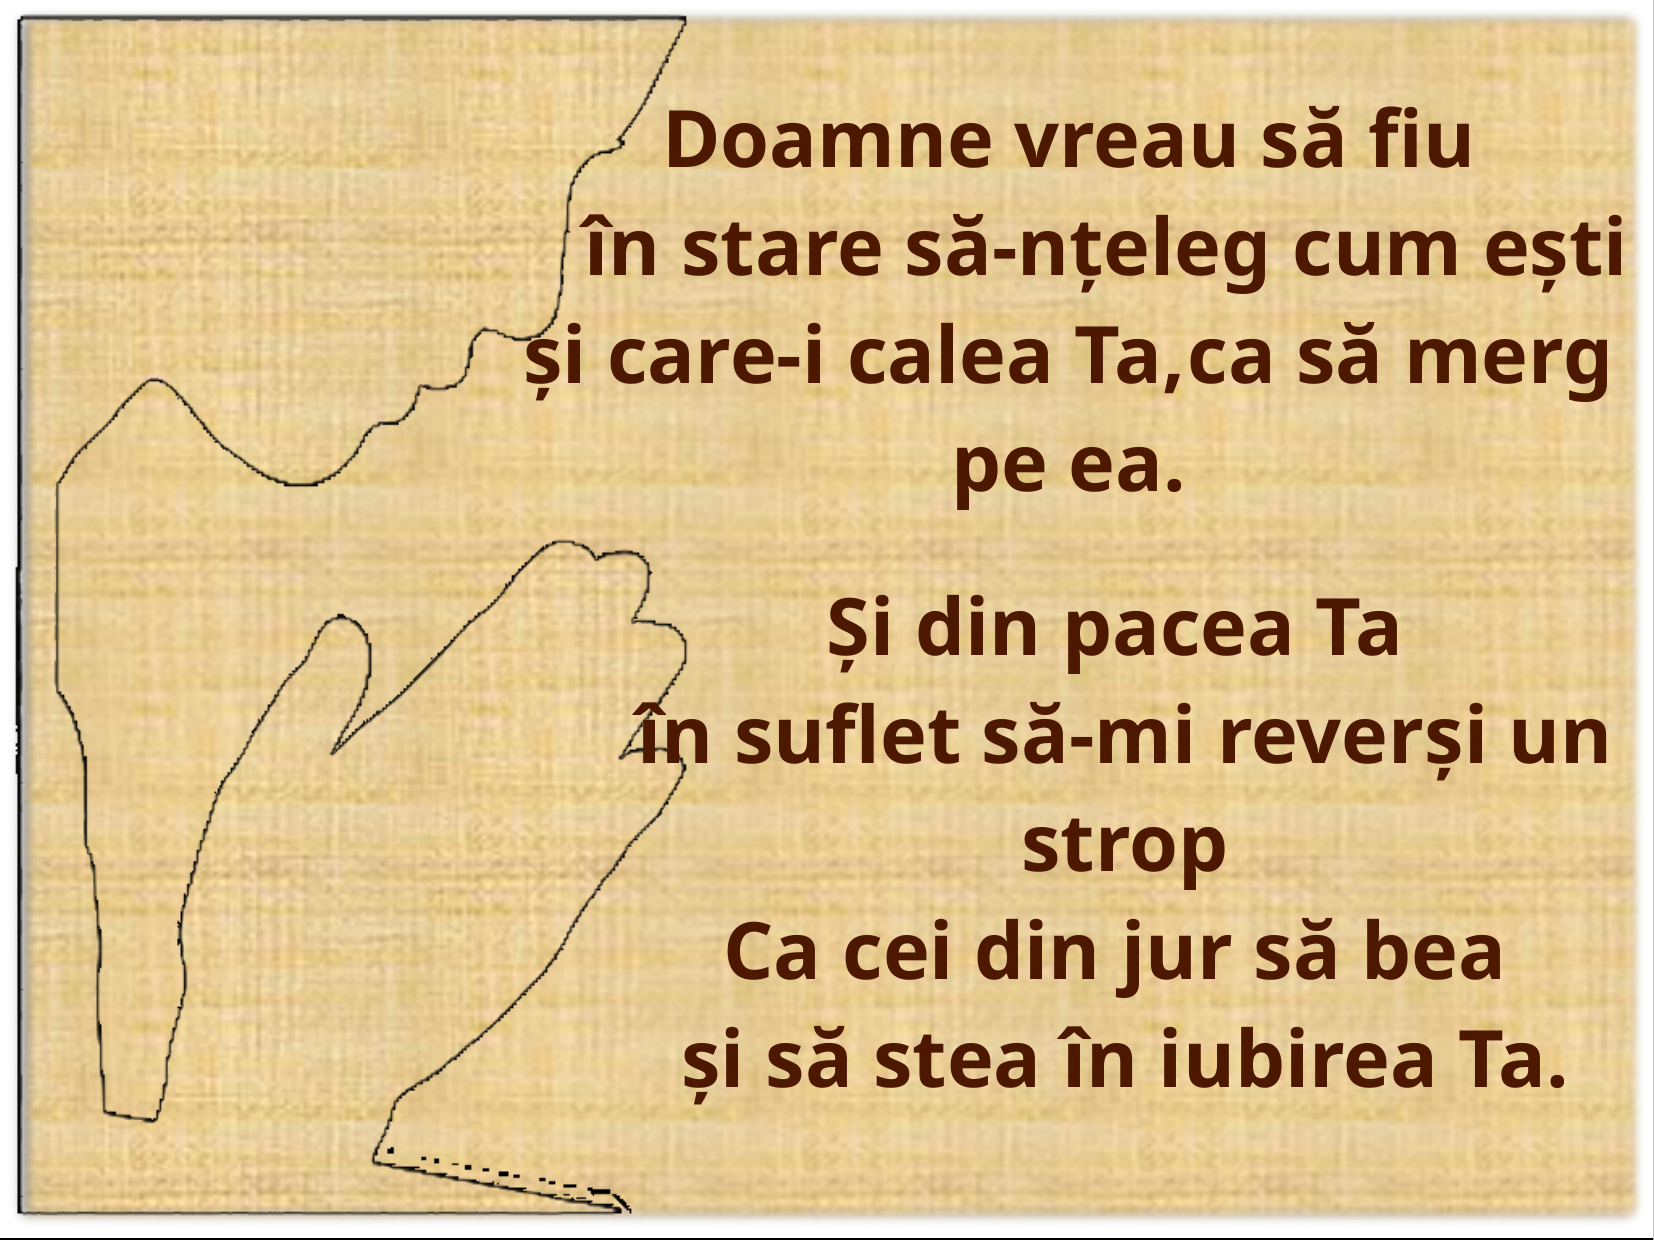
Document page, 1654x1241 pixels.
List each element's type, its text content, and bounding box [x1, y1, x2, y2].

text_box Doamne vreau să fiu în stare să-nţeleg cum eşti şi care-i calea Ta, ca să merg pe ea. [450, 75, 1654, 552]
picture [0, 0, 1654, 1238]
text_box Şi din pacea Ta în suflet să-mi reverşi un strop Ca cei din jur să bea şi să stea în iubirea Ta. [600, 563, 1651, 1133]
